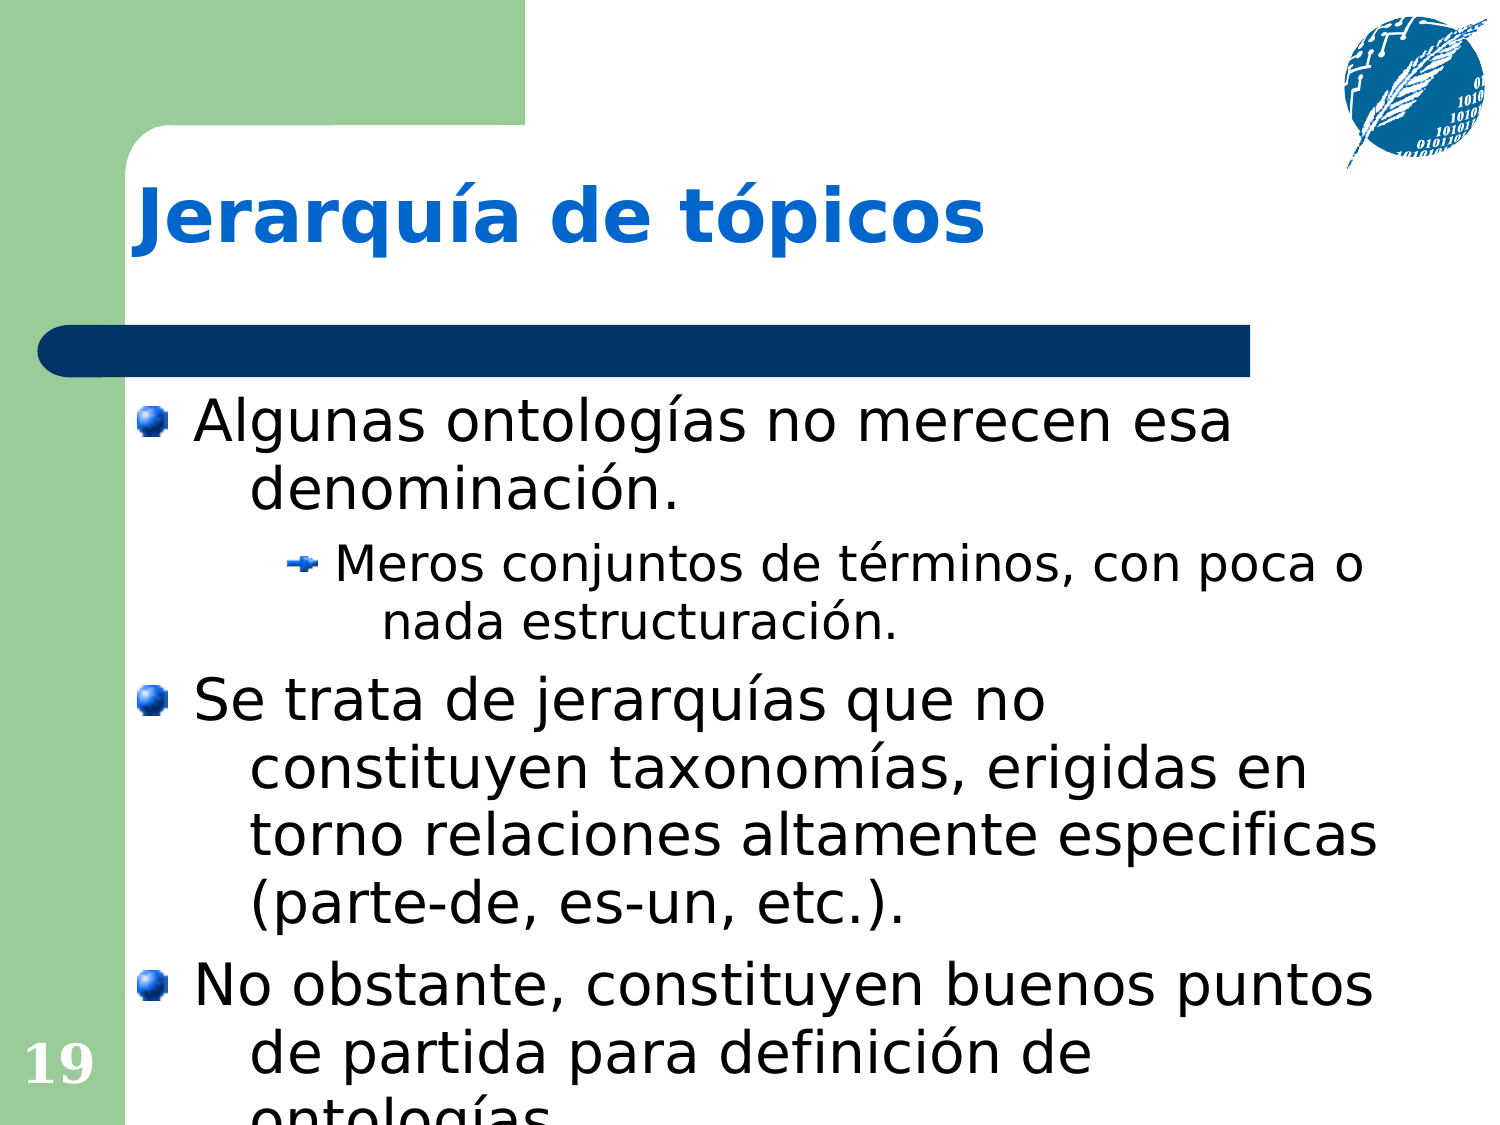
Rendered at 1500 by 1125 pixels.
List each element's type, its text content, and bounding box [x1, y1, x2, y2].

picture [1433, 139, 1440, 147]
picture [1341, 15, 1487, 172]
list Algunas ontologías no merecen esa denominación. Meros conjuntos de términos, con poca o nada estructuración. Se trata de jerarquías que no constituyen taxonomías, erigidas en torno relaciones altamente especificas (parte-de, es-un, etc.). No obstante, constituyen buenos puntos de partida para definición de ontologías. [137, 387, 1400, 1088]
picture [1427, 138, 1431, 148]
picture [1416, 140, 1425, 149]
title Jerarquía de tópicos [136, 136, 1414, 301]
picture [1436, 127, 1450, 136]
